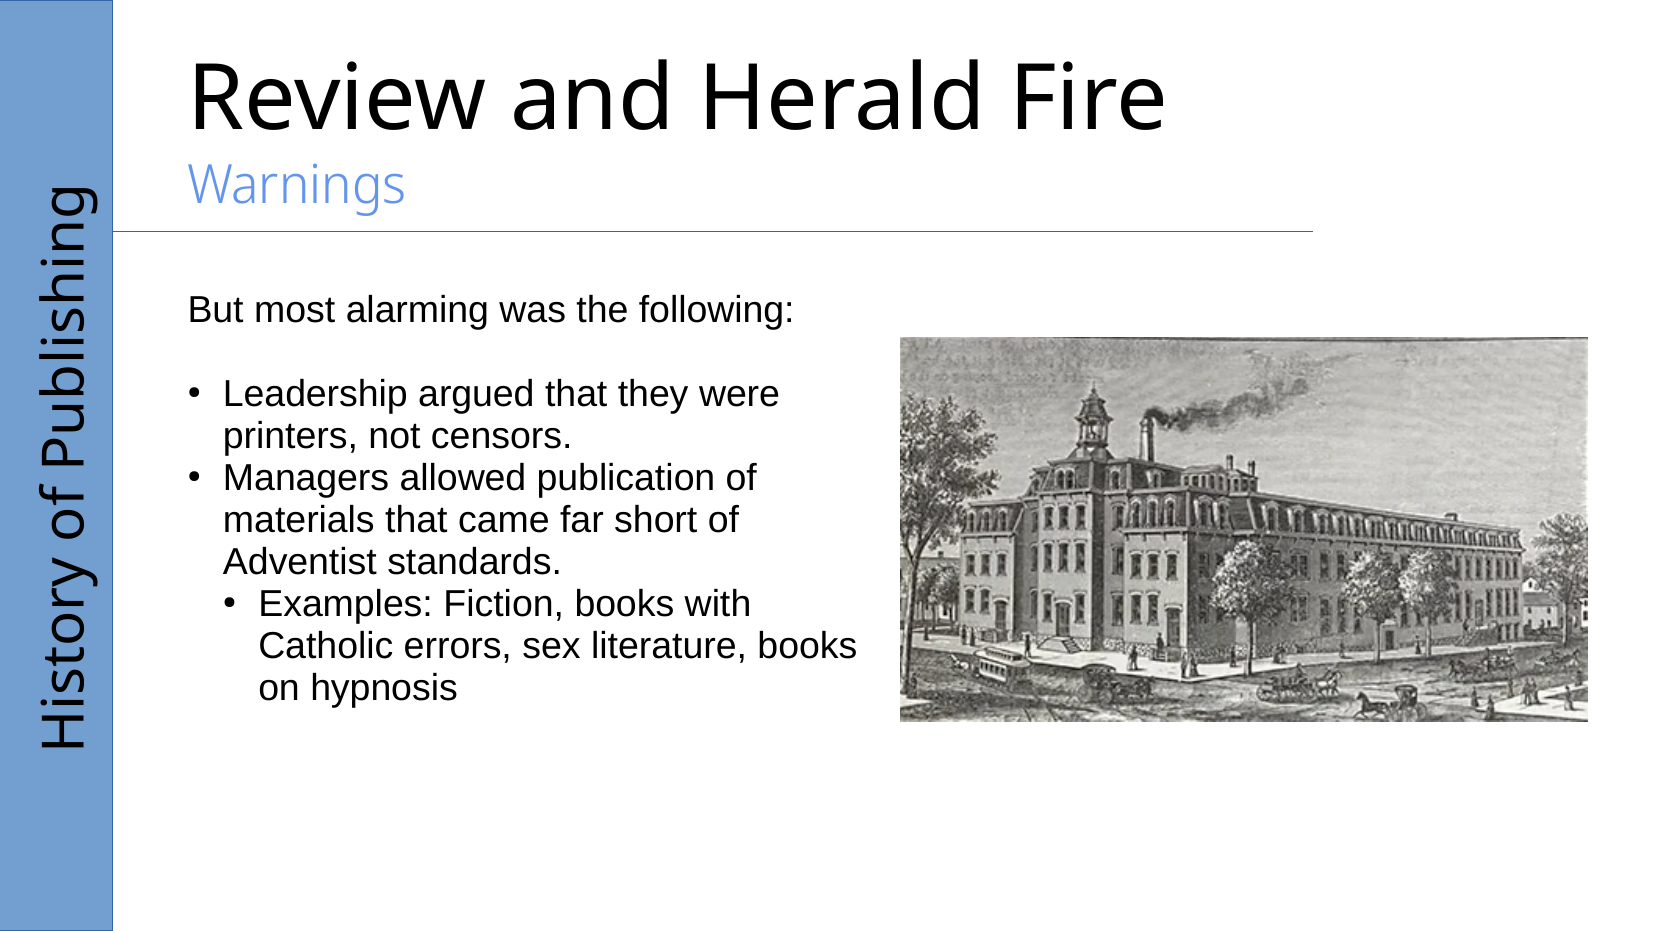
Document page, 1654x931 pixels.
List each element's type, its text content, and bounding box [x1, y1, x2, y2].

picture [900, 337, 1588, 722]
text_box [0, 0, 113, 931]
title Review and Herald Fire [187, 33, 1571, 125]
subtitle But most alarming was the following: Leadership argued that they were printers, not censors. Managers allowed publication of materials that came far short of Adventist standards. Examples: Fiction, books with Catholic errors, sex literature, books on hypnosis [187, 288, 863, 877]
text_box History of Publishing [13, 37, 105, 901]
title Warnings [187, 125, 1571, 239]
